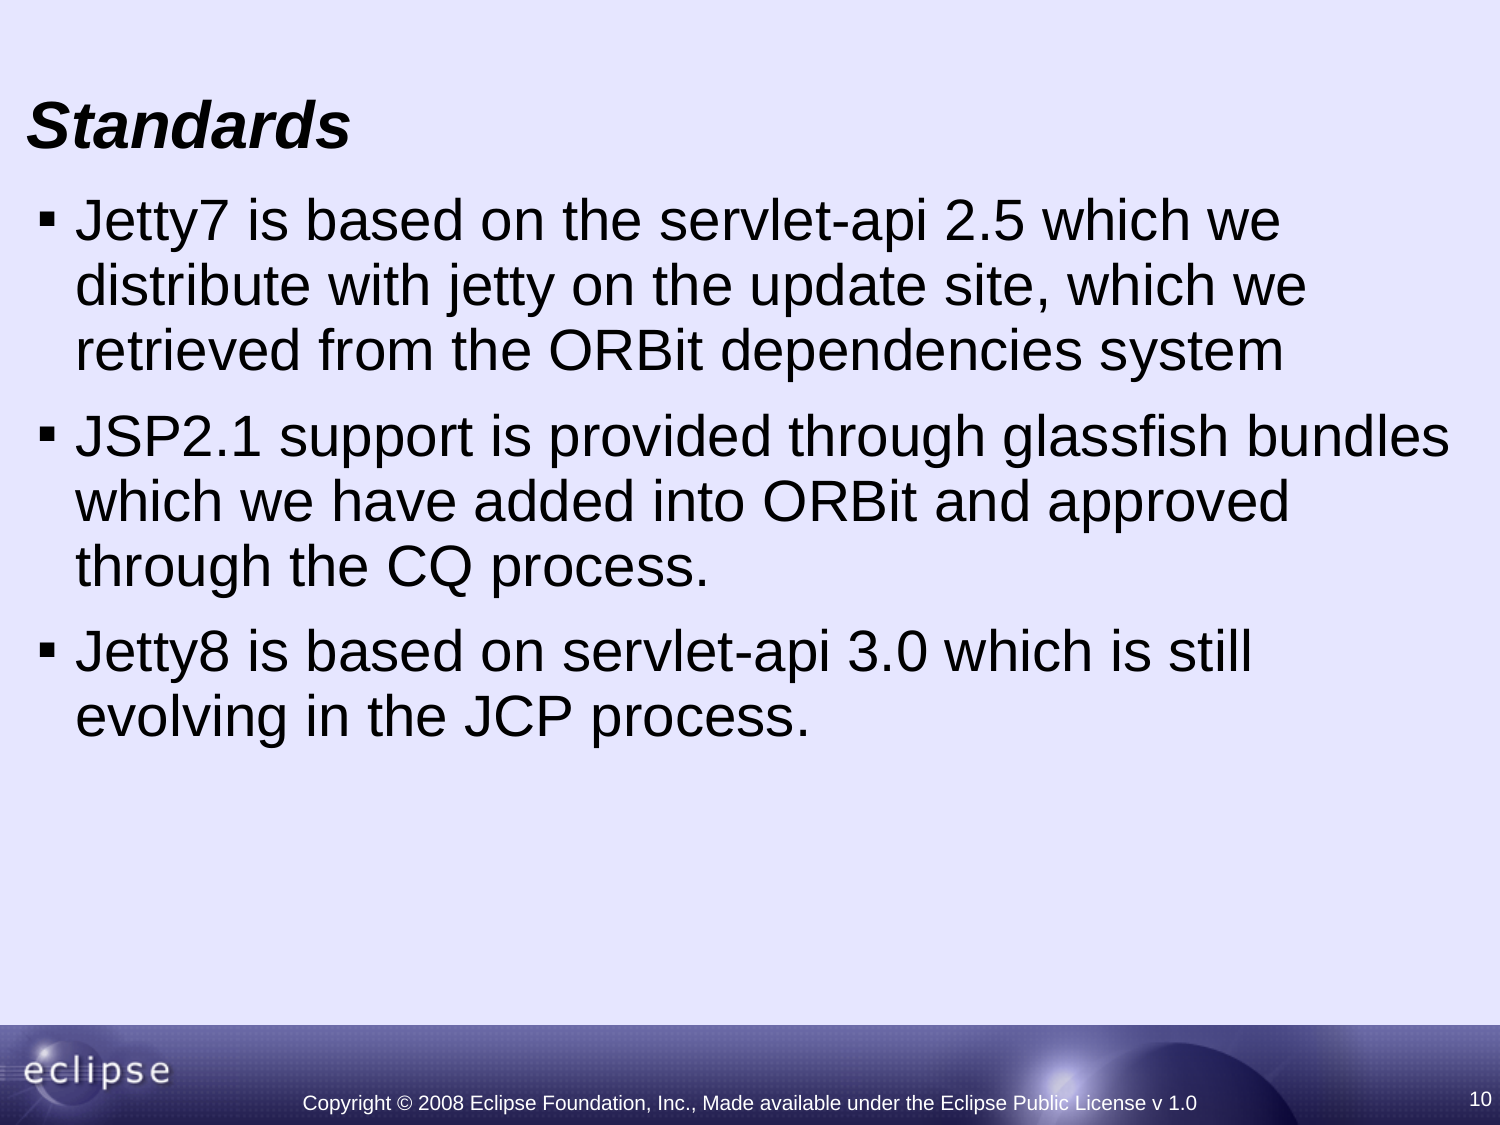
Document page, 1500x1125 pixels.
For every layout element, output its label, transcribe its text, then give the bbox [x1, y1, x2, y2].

title Standards [26, 84, 1474, 172]
picture [0, 1025, 1500, 1125]
list Jetty7 is based on the servlet-api 2.5 which we distribute with jetty on the update site, which we retrieved from the ORBit dependencies system JSP2.1 support is provided through glassfish bundles which we have added into ORBit and approved through the CQ process. Jetty8 is based on servlet-api 3.0 which is still evolving in the JCP process. [37, 187, 1463, 1021]
